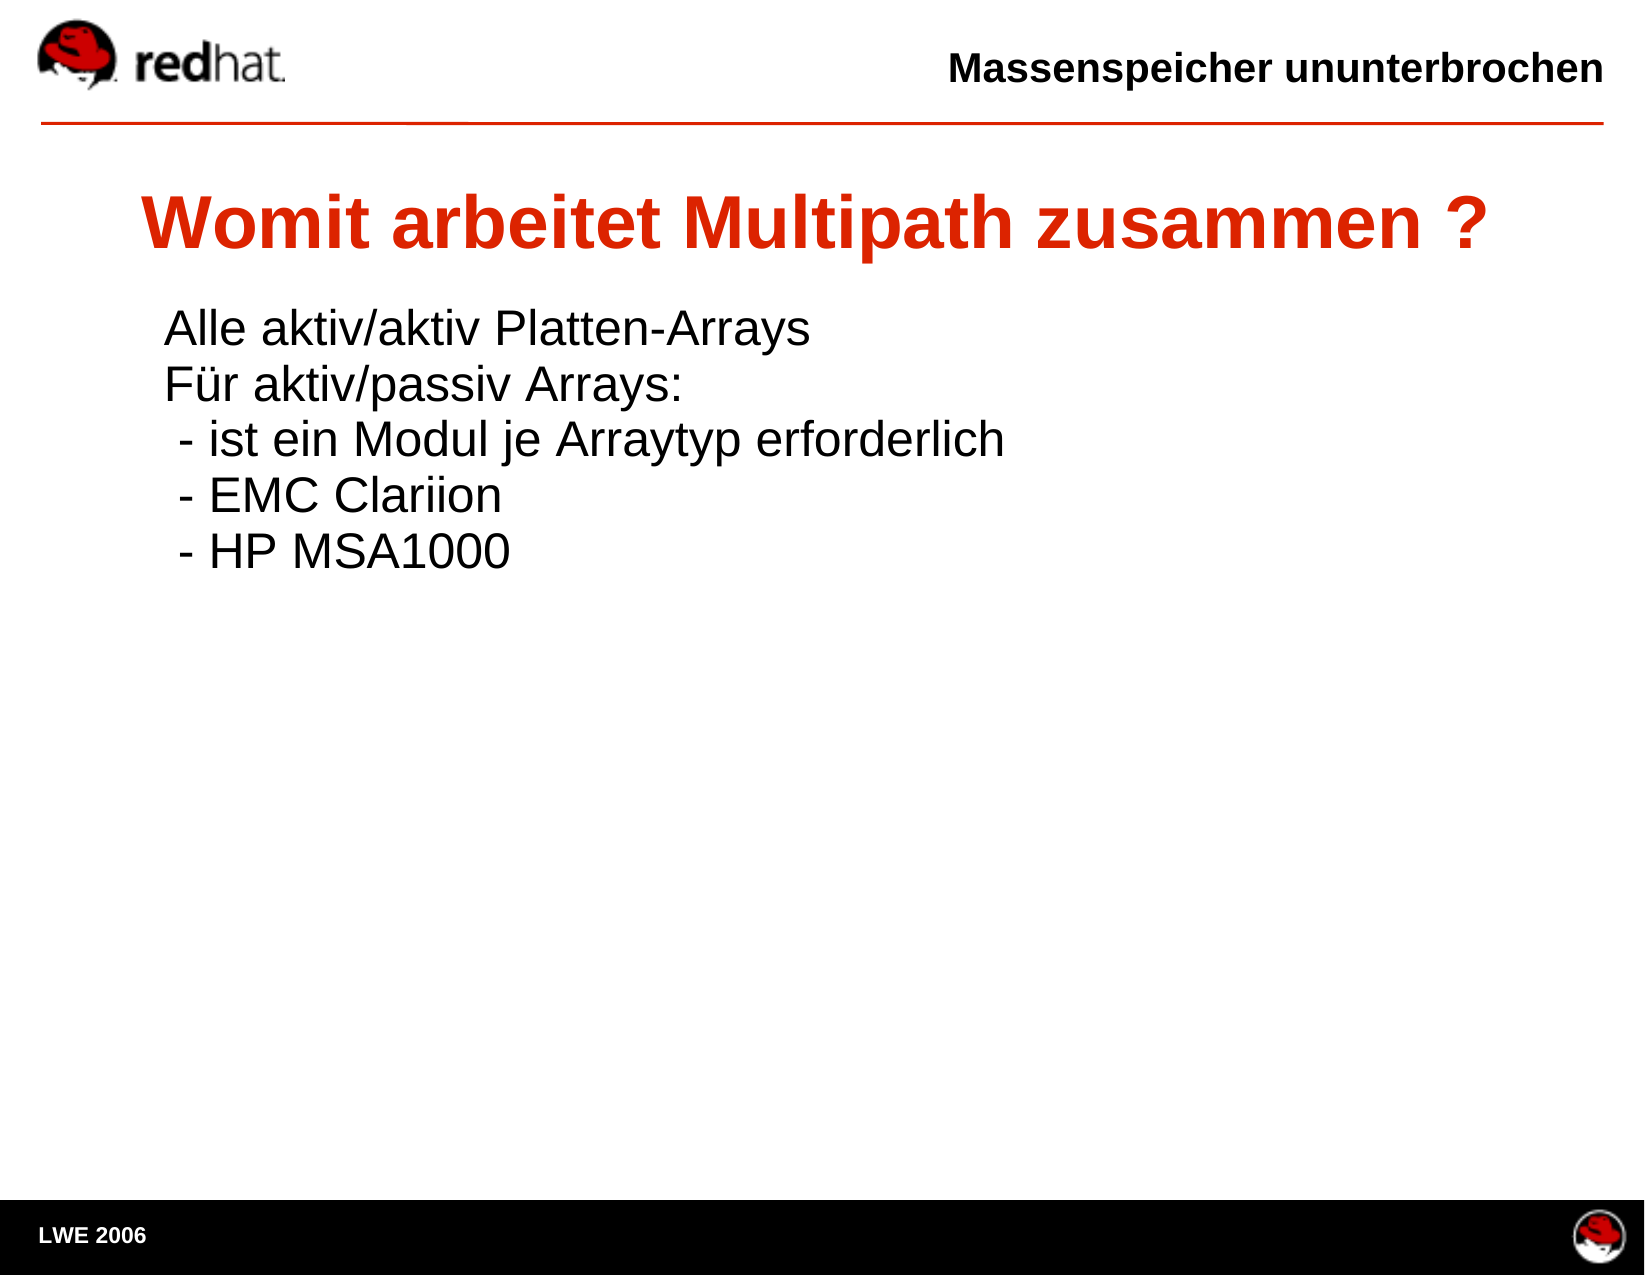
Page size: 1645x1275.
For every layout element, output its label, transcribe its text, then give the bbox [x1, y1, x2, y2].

picture [36, 17, 285, 102]
picture [1568, 1206, 1631, 1270]
text_box Alle aktiv/aktiv Platten-Arrays Für aktiv/passiv Arrays: - ist ein Modul je Arraytyp erforderlich - EMC Clariion - HP MSA1000 [150, 299, 1362, 425]
text_box [0, 1200, 1645, 1275]
text_box Massenspeicher ununterbrochen [959, 44, 1605, 97]
text_box Womit arbeitet Multipath zusammen ? [141, 180, 1271, 274]
text_box LWE 2006 [38, 1222, 381, 1252]
